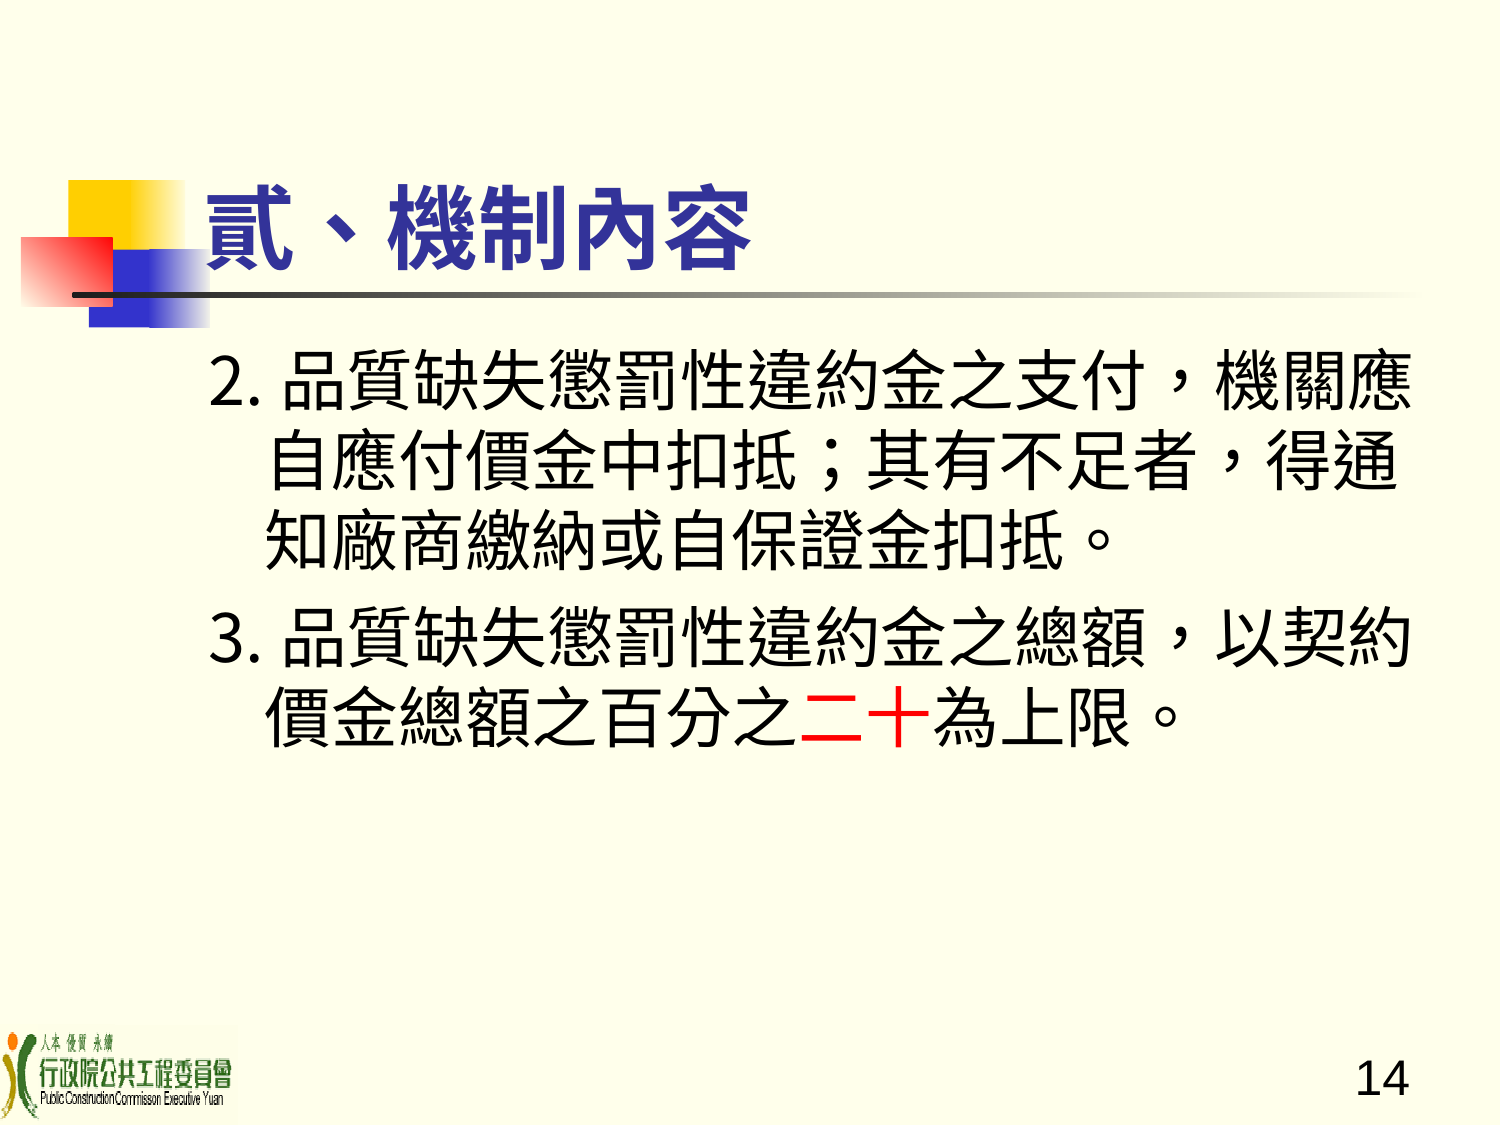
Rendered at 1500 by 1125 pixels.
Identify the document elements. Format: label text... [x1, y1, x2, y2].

title 貳、機制內容 [188, 101, 1468, 289]
picture [0, 1024, 238, 1125]
list 2.品質缺失懲罰性違約金之支付，機關應自應付價金中扣抵；其有不足者，得通知廠商繳納或自保證金扣抵。 3.品質缺失懲罰性違約金之總額，以契約價金總額之百分之二十為上限。 [193, 331, 1469, 1007]
